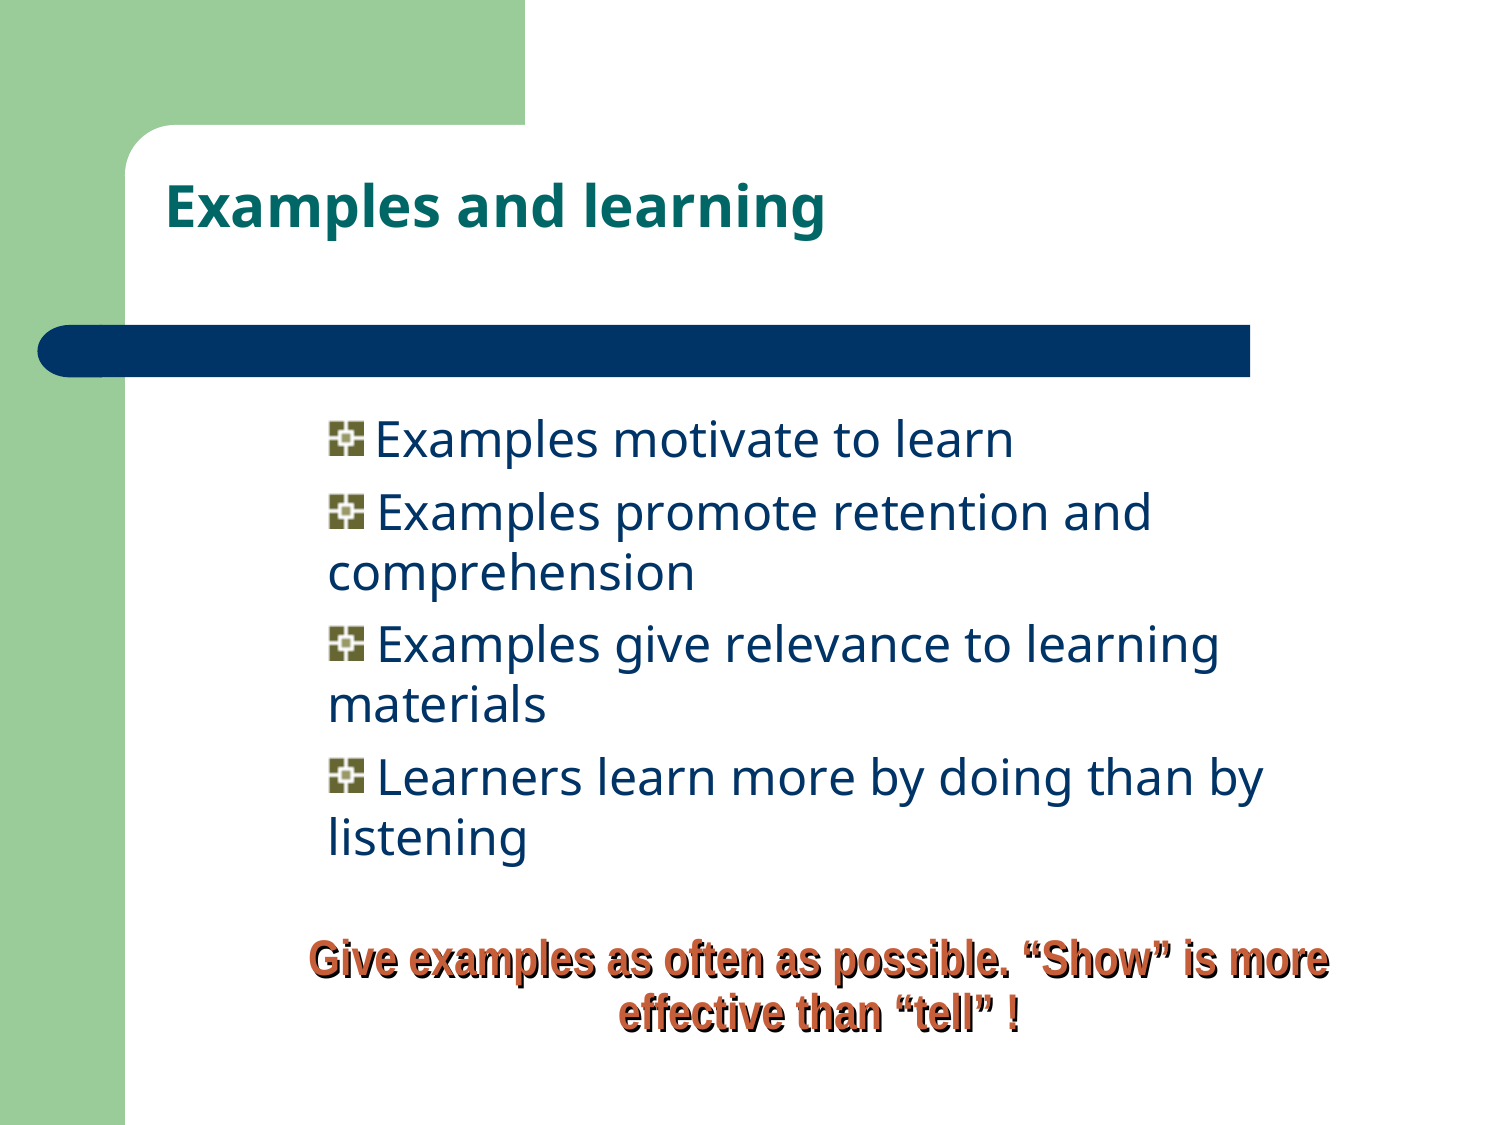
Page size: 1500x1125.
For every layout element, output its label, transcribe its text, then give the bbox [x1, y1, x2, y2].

title Examples and learning [149, 162, 1463, 250]
picture [327, 624, 364, 661]
text_box Examples motivate to learn Examples promote retention and comprehension Examples give relevance to learning materials Learners learn more by doing than by listening [312, 399, 1388, 873]
picture [327, 419, 364, 456]
list [212, 912, 1403, 1083]
picture [327, 756, 364, 793]
picture [327, 492, 364, 529]
text_box Give examples as often as possible. “Show” is more effective than “tell” ! [262, 924, 1375, 1049]
